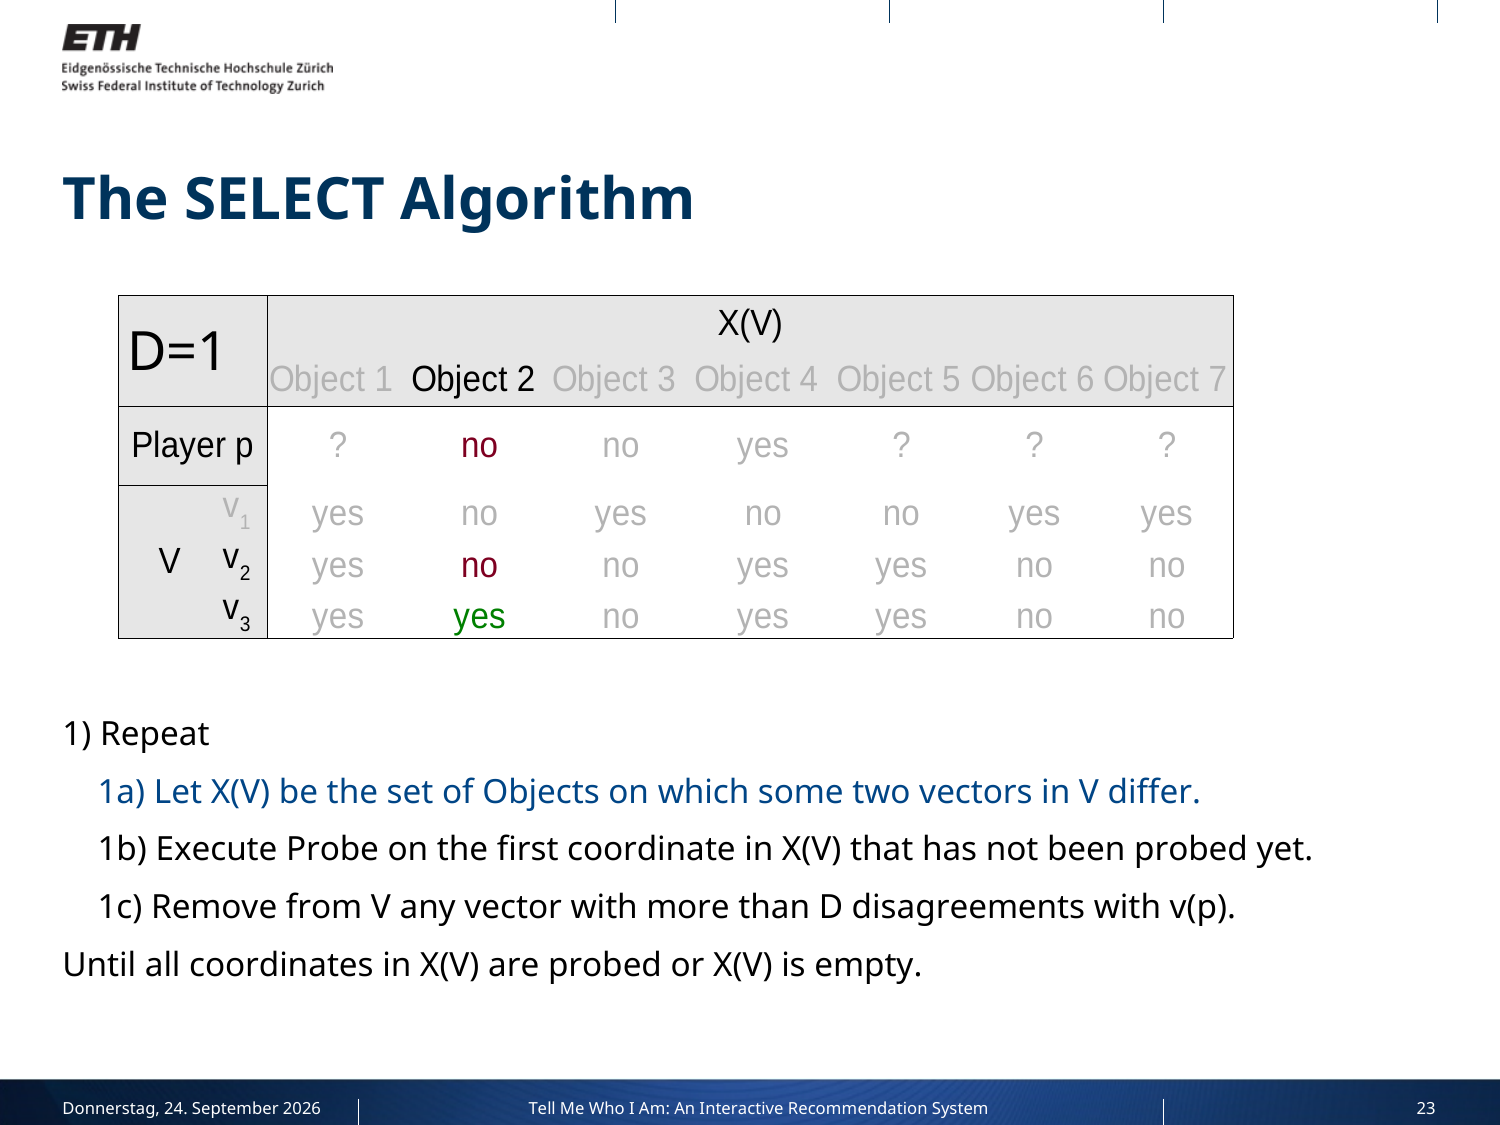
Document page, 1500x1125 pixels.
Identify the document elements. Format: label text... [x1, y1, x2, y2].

text_box D=1 [112, 309, 264, 389]
picture [0, 1078, 1500, 1125]
title The SELECT Algorithm [62, 157, 1438, 296]
picture [62, 24, 333, 94]
list 1) Repeat 1a) Let X(V) be the set of Objects on which some two vectors in V differ. 1b) Execute Probe on the first coordinate in X(V) that has not been probed yet. 1c) Remove from V any vector with more than D disagreements with v(p). Until all coordinates in X(V) are probed or X(V) is empty. [62, 709, 1438, 1066]
chart [118, 295, 1236, 641]
